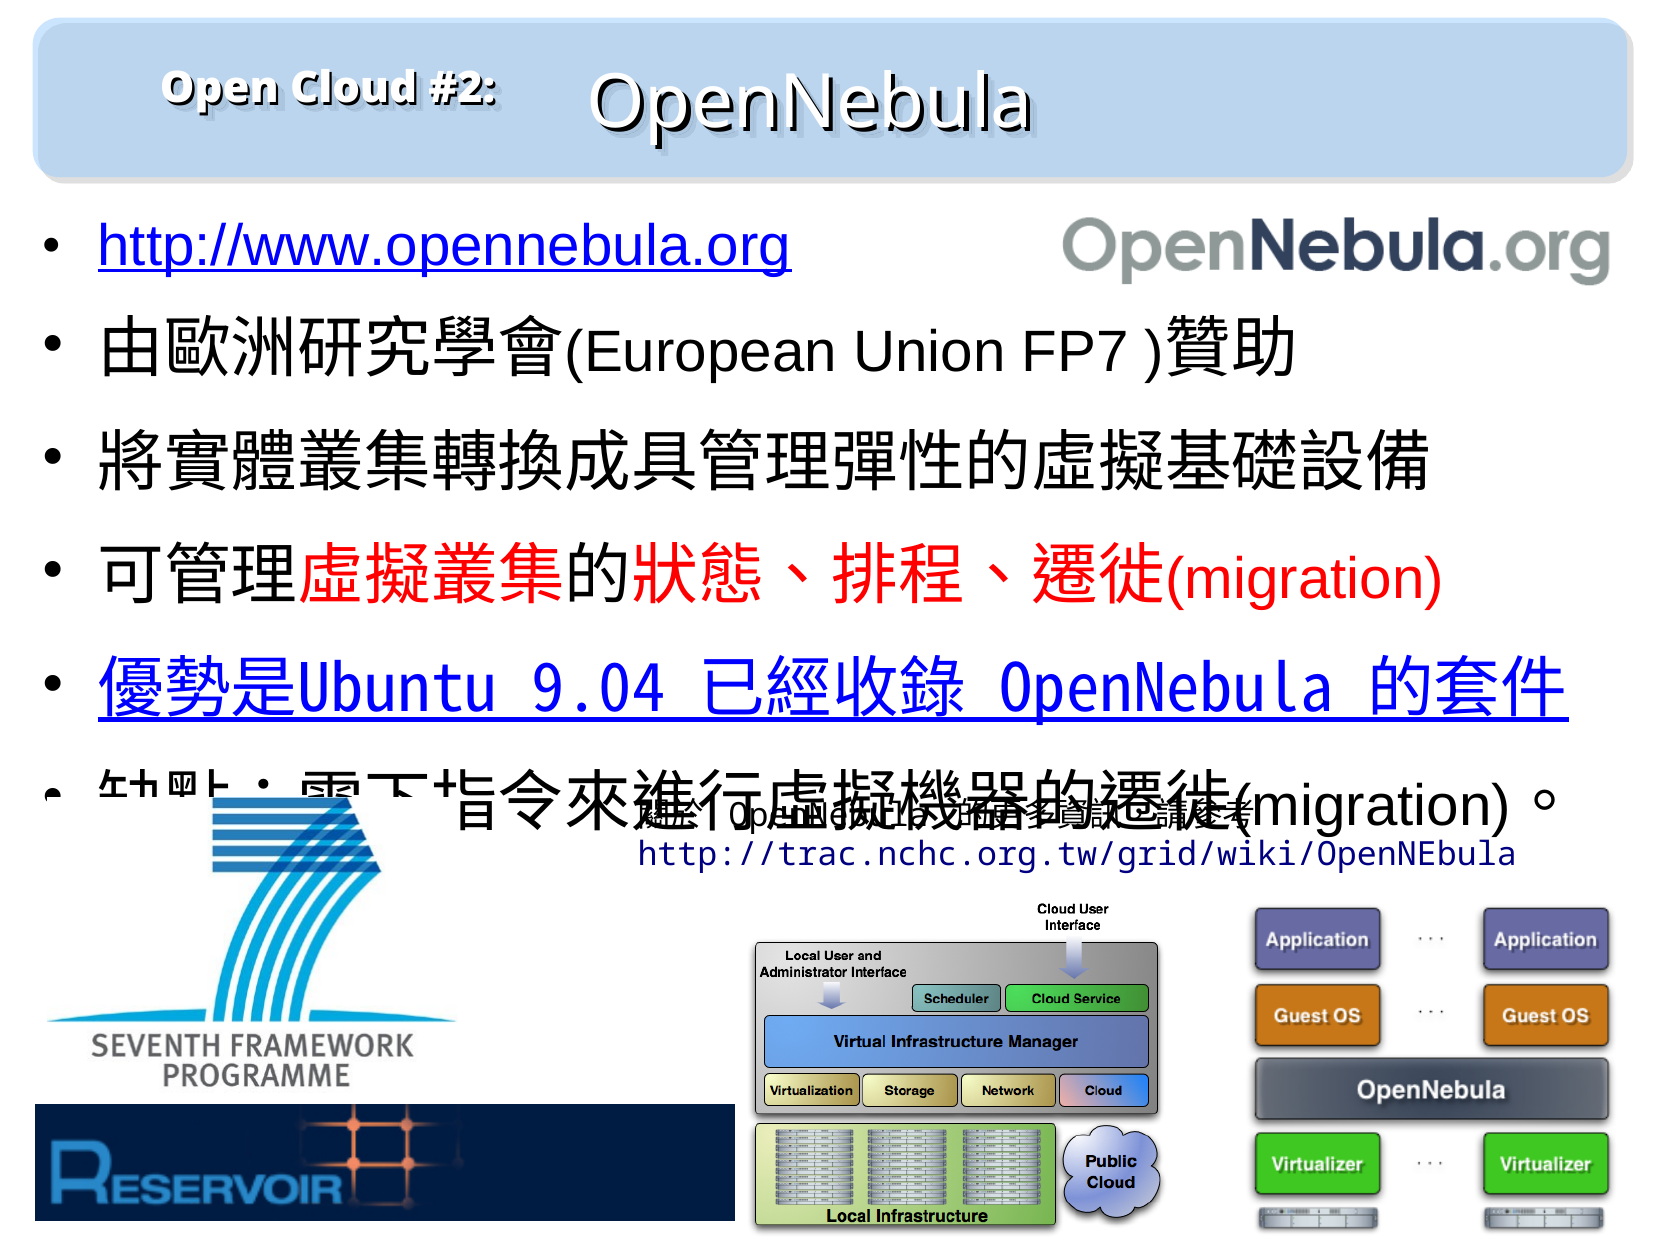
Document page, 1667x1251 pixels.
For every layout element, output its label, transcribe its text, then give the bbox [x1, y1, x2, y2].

text_box Open Cloud #2: OpenNebula [32, 17, 1628, 178]
picture [35, 891, 1182, 1247]
picture [1234, 891, 1630, 1247]
list http://www.opennebula.org 由歐洲研究學會(European Union FP7 )贊助 將實體叢集轉換成具管理彈性的虛擬基礎設備 可管理虛擬叢集的狀態、排程、遷徙(migration) 優勢是Ubuntu 9.04 已經收錄 OpenNebula 的套件 缺點：需下指令來進行虛擬機器的遷徙(migration)。 [41, 212, 1607, 761]
text_box 關於 OpenNebula 的更多資訊，請參考http://trac.nchc.org.tw/grid/wiki/OpenNEbula [616, 779, 1595, 886]
picture [797, 183, 1625, 302]
picture [47, 797, 458, 1093]
